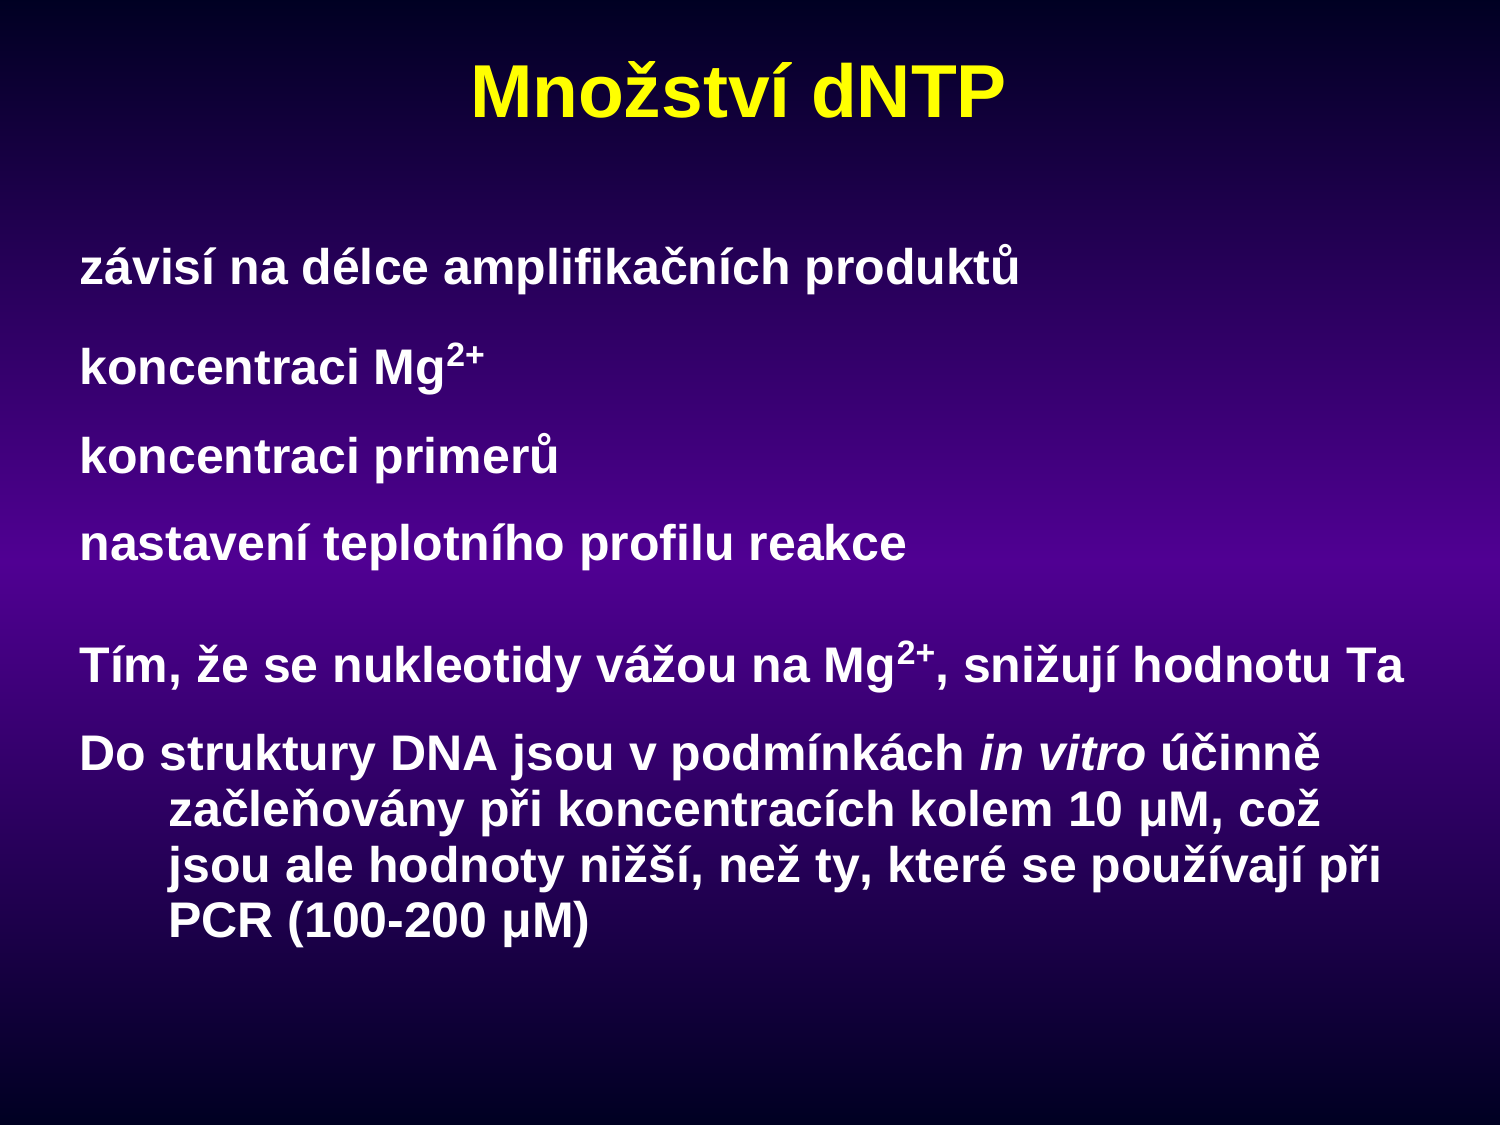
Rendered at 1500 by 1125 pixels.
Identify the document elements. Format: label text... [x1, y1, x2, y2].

text_box Tím, že se nukleotidy vážou na Mg2+, snižují hodnotu Ta Do struktury DNA jsou v podmínkách in vitro účinně začleňovány při koncentracích kolem 10 μM, což jsou ale hodnoty nižší, než ty, které se používají při PCR (100-200 μM) [64, 621, 1424, 957]
text_box závisí na délce amplifikačních produktů koncentraci Mg2+ koncentraci primerů nastavení teplotního profilu reakce [64, 231, 1353, 579]
title Množství dNTP [64, 35, 1413, 149]
